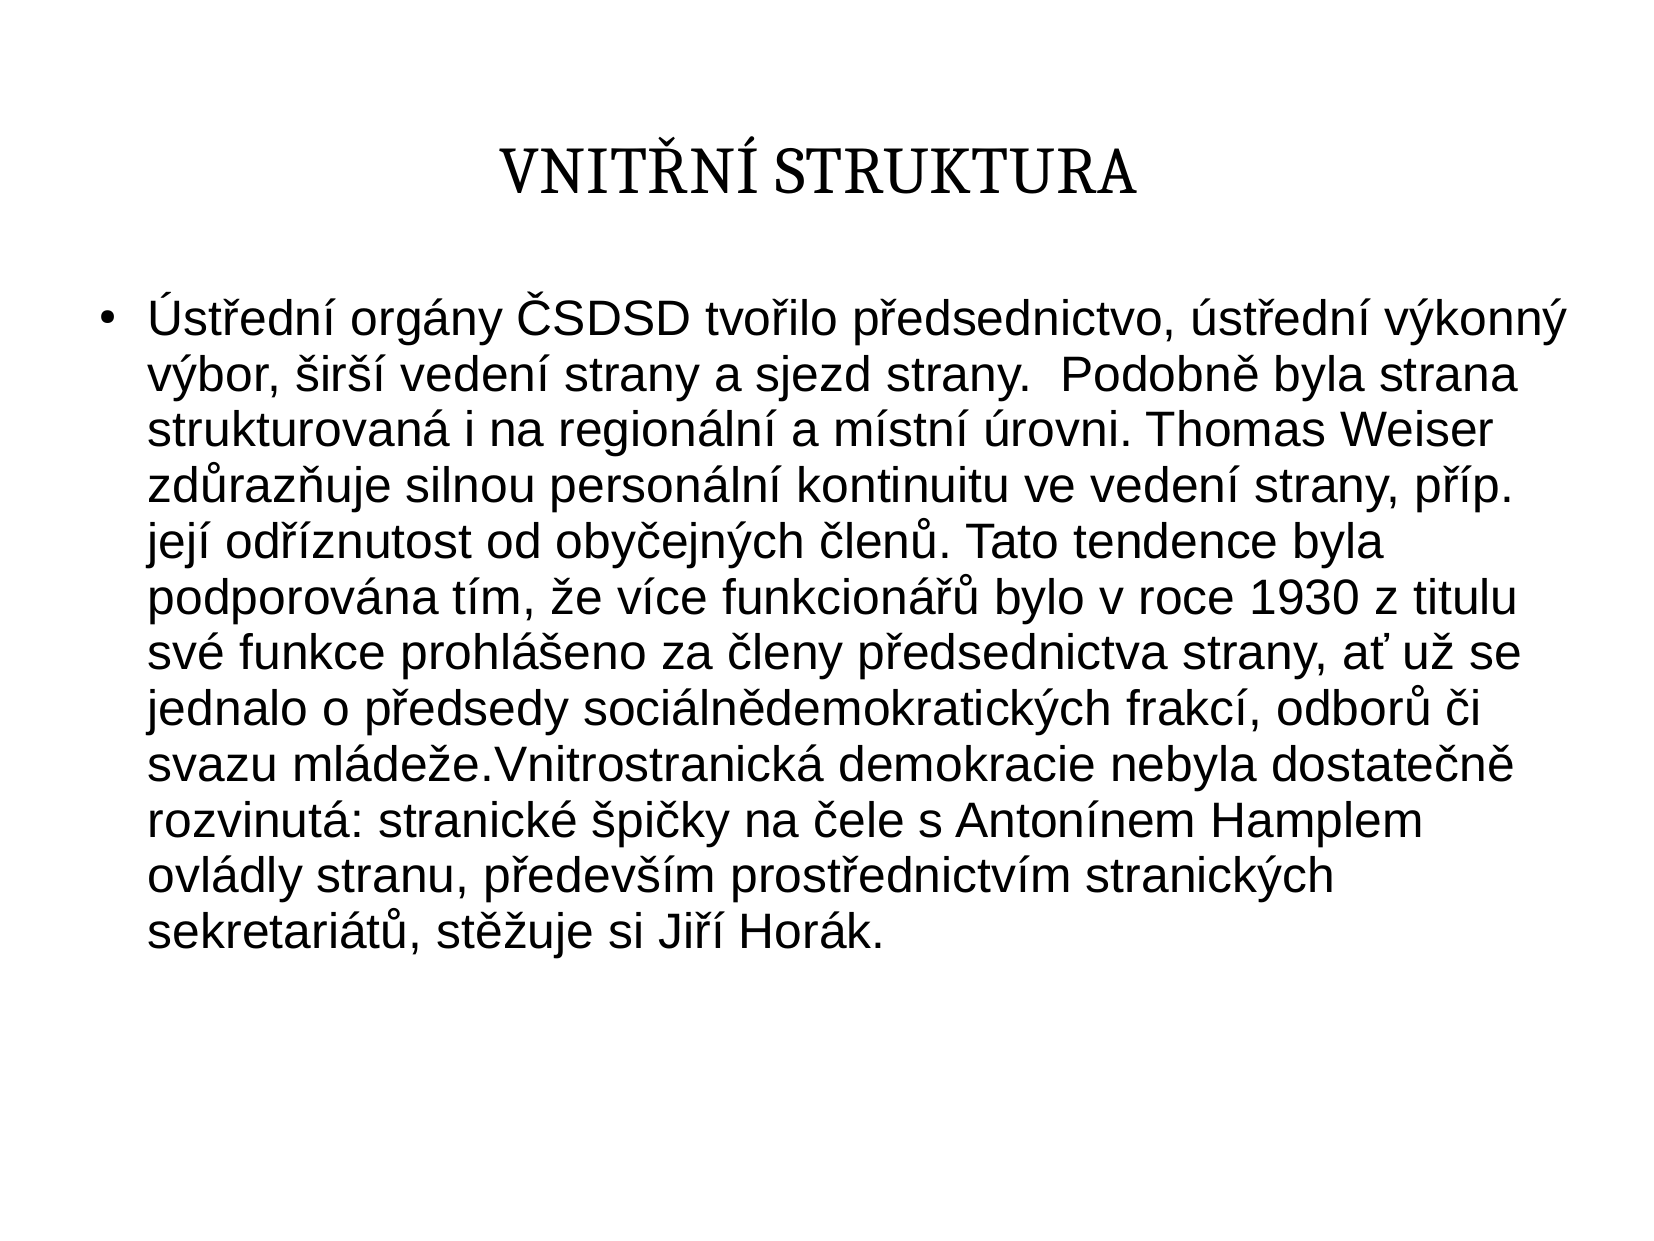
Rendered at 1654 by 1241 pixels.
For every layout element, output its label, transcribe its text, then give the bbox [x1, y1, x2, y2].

title Vnitřní struktura [82, 49, 1571, 257]
list Ústřední orgány ČSDSD tvořilo předsednictvo, ústřední výkonný výbor, širší vedení strany a sjezd strany. Podobně byla strana strukturovaná i na regionální a místní úrovni. Thomas Weiser zdůrazňuje silnou personální kontinuitu ve vedení strany, příp. její odříznutost od obyčejných členů. Tato tendence byla podporována tím, že více funkcionářů bylo v roce 1930 z titulu své funkce prohlášeno za členy předsednictva strany, ať už se jednalo o předsedy sociálnědemokratických frakcí, odborů či svazu mládeže.Vnitrostranická demokracie nebyla dostatečně rozvinutá: stranické špičky na čele s Antonínem Hamplem ovládly stranu, především prostřednictvím stranických sekretariátů, stěžuje si Jiří Horák. [82, 290, 1571, 1010]
